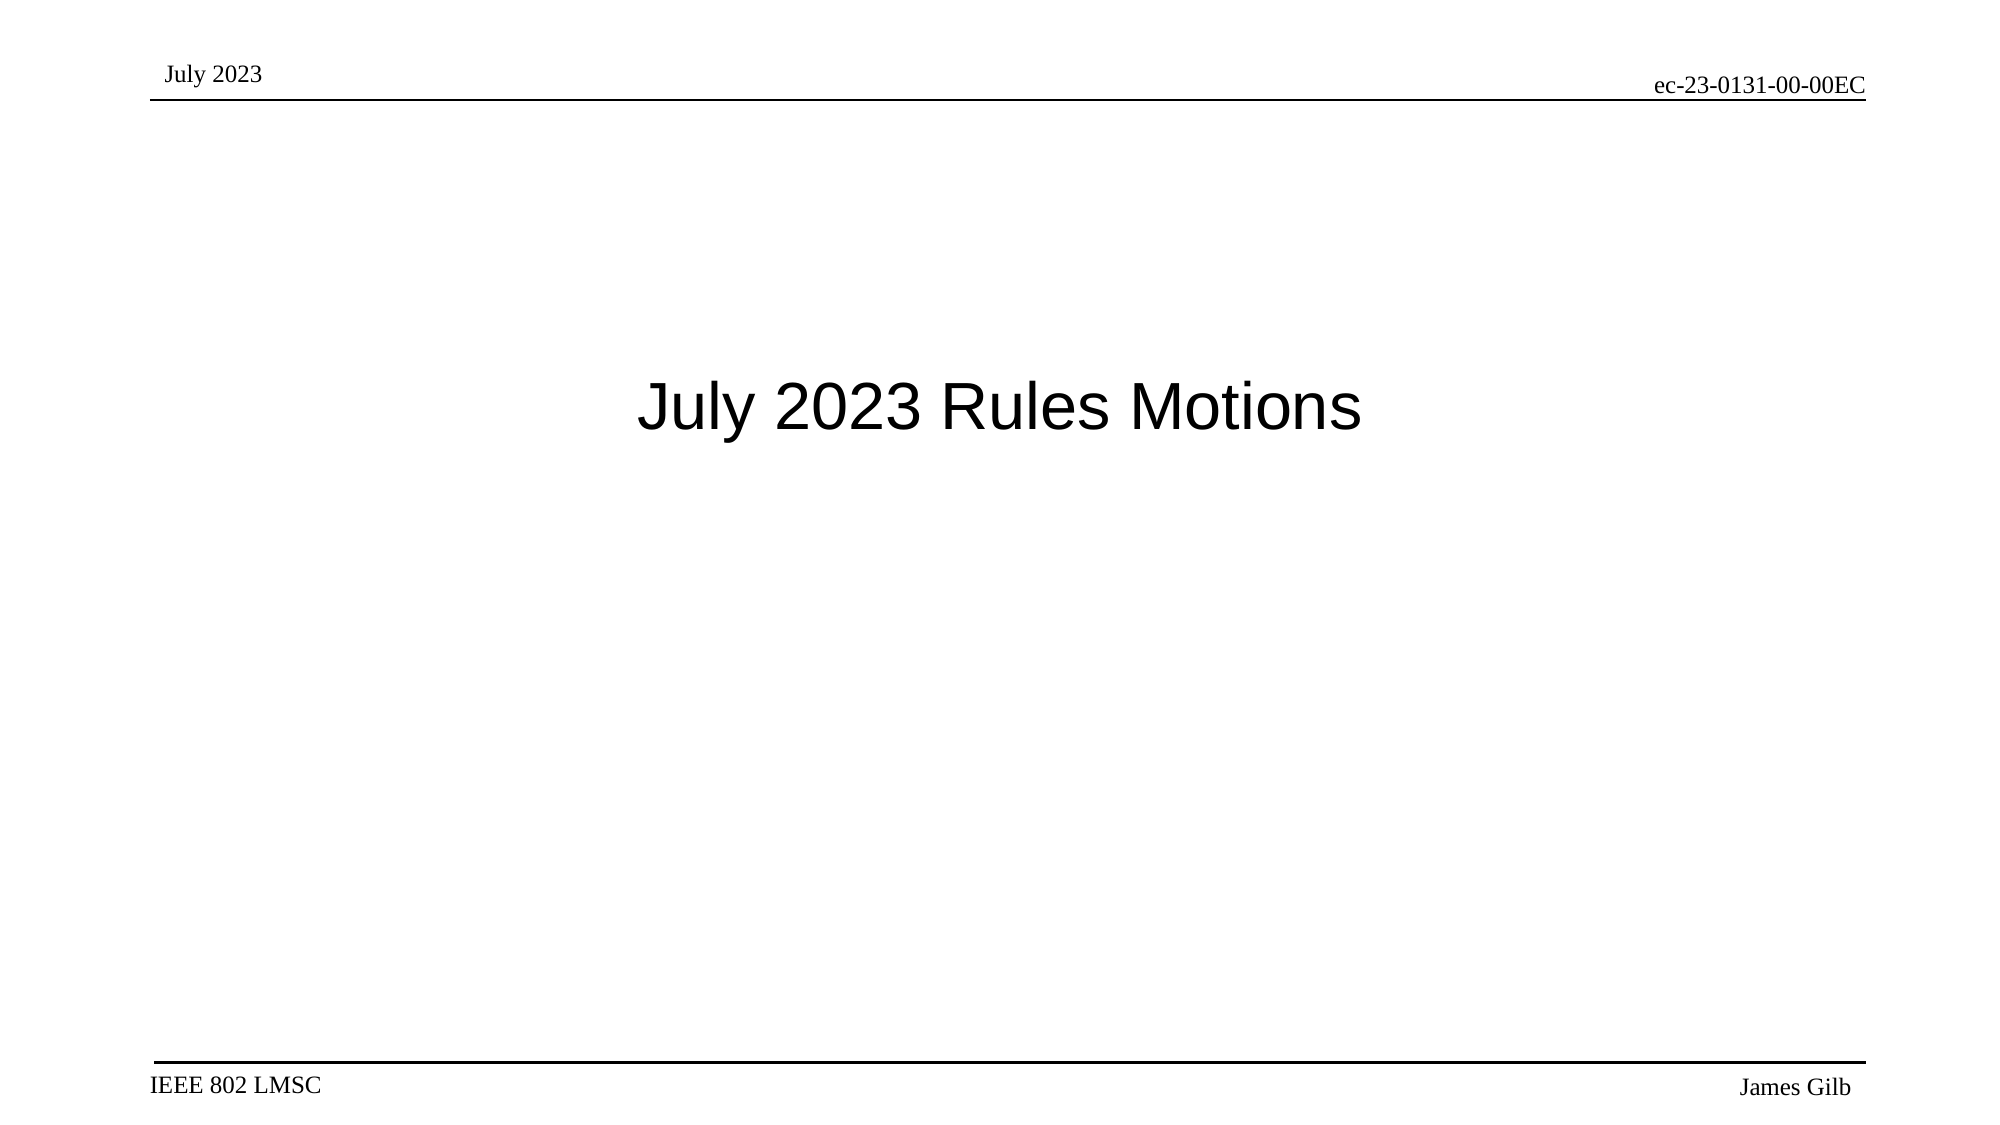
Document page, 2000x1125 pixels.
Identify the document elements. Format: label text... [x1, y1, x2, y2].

subtitle July 2023 Rules Motions [125, 112, 1876, 693]
